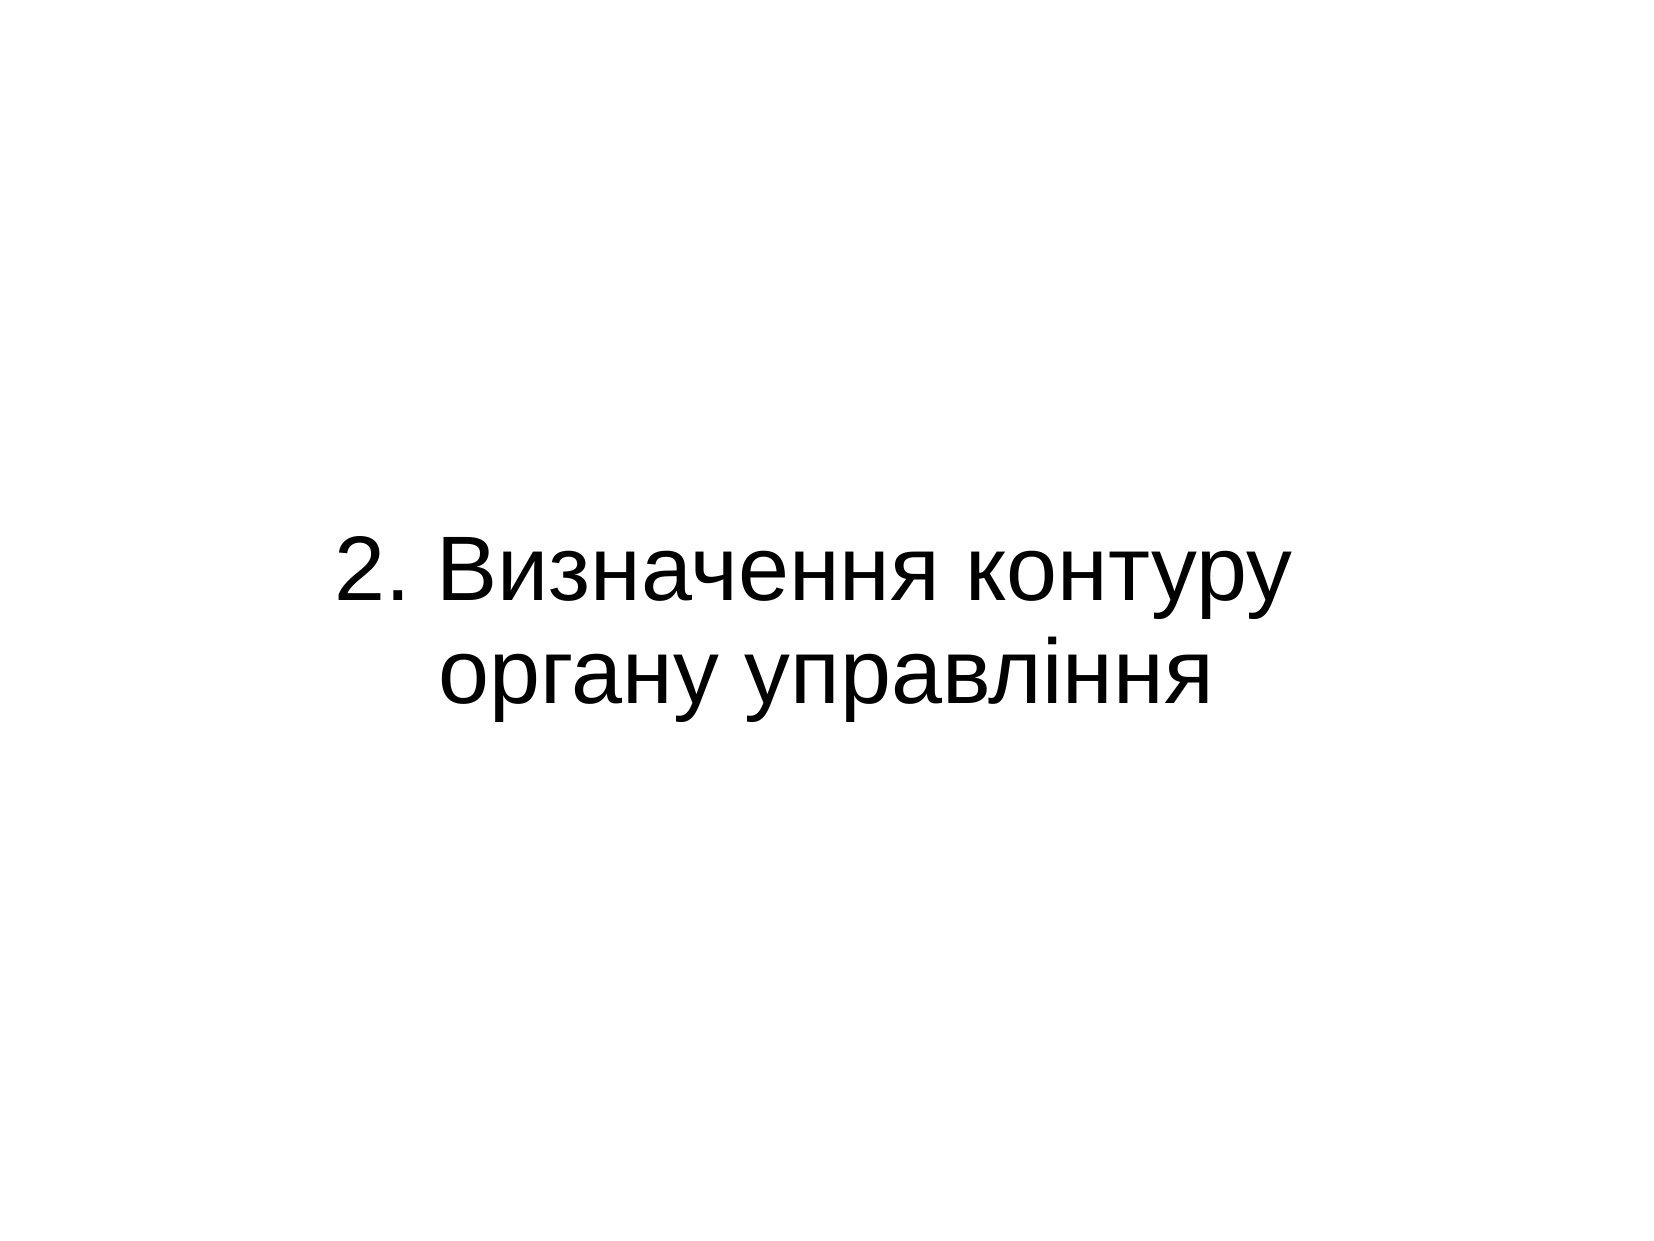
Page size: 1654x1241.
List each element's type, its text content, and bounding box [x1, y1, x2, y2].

title 2. Визначення контуру органу управління [82, 516, 1571, 724]
